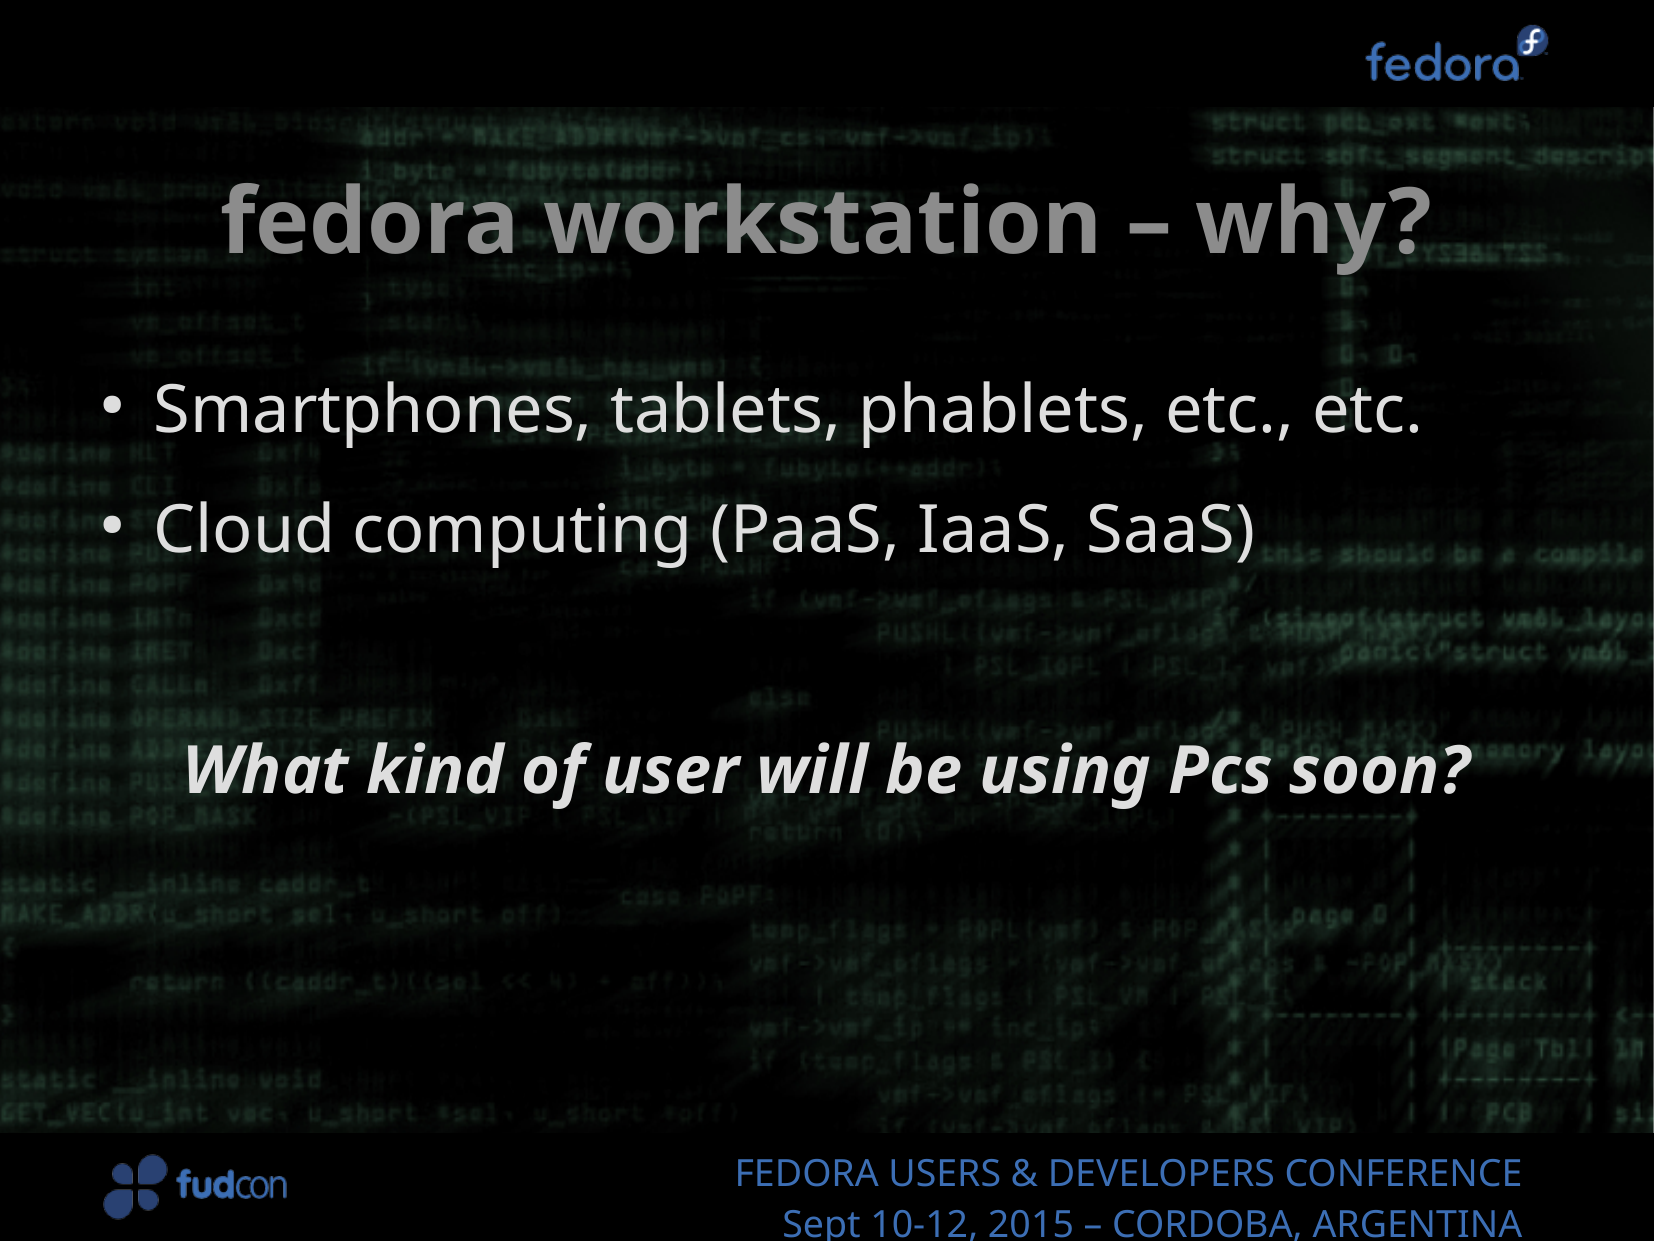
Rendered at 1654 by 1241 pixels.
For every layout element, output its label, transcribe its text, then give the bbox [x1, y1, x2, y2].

list Smartphones, tablets, phablets, etc., etc. Cloud computing (PaaS, IaaS, SaaS) What kind of user will be using Pcs soon? [82, 361, 1571, 1081]
title fedora workstation – why? [82, 114, 1571, 322]
picture [0, 0, 1654, 1241]
